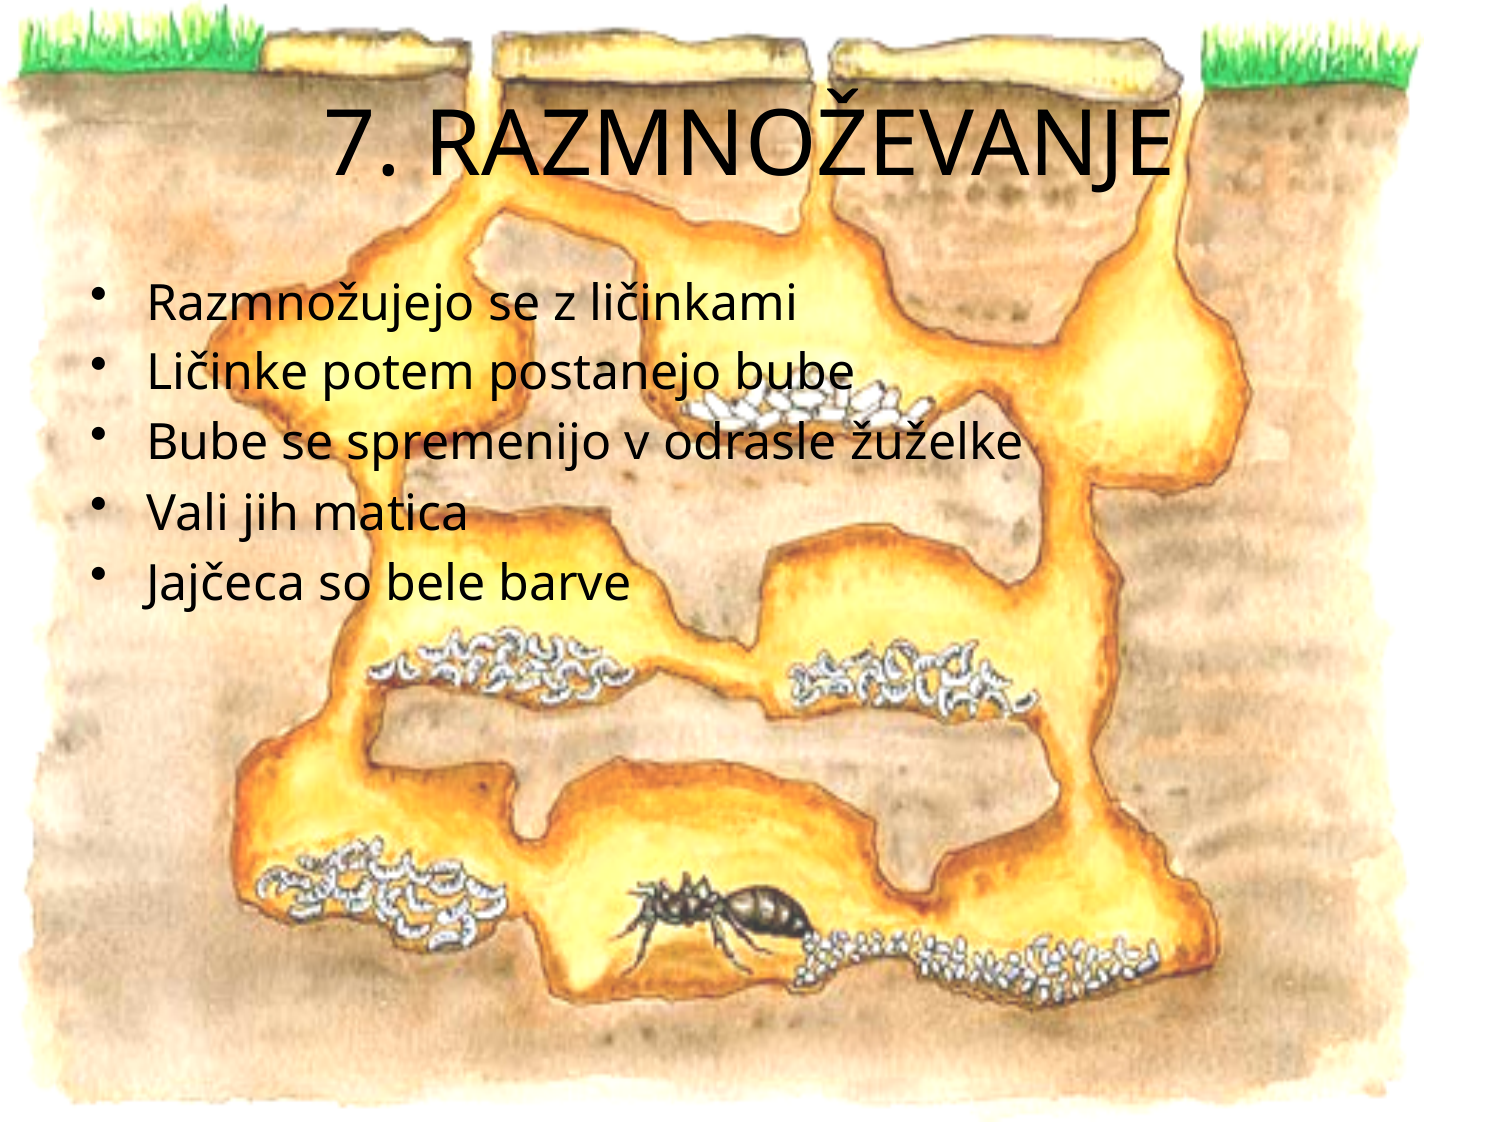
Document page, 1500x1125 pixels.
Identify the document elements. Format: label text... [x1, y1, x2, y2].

title 7. RAZMNOŽEVANJE [75, 45, 1425, 233]
picture [0, 0, 1424, 1122]
list Razmnožujejo se z ličinkami Ličinke potem postanejo bube Bube se spremenijo v odrasle žuželke Vali jih matica Jajčeca so bele barve [75, 262, 1425, 1005]
